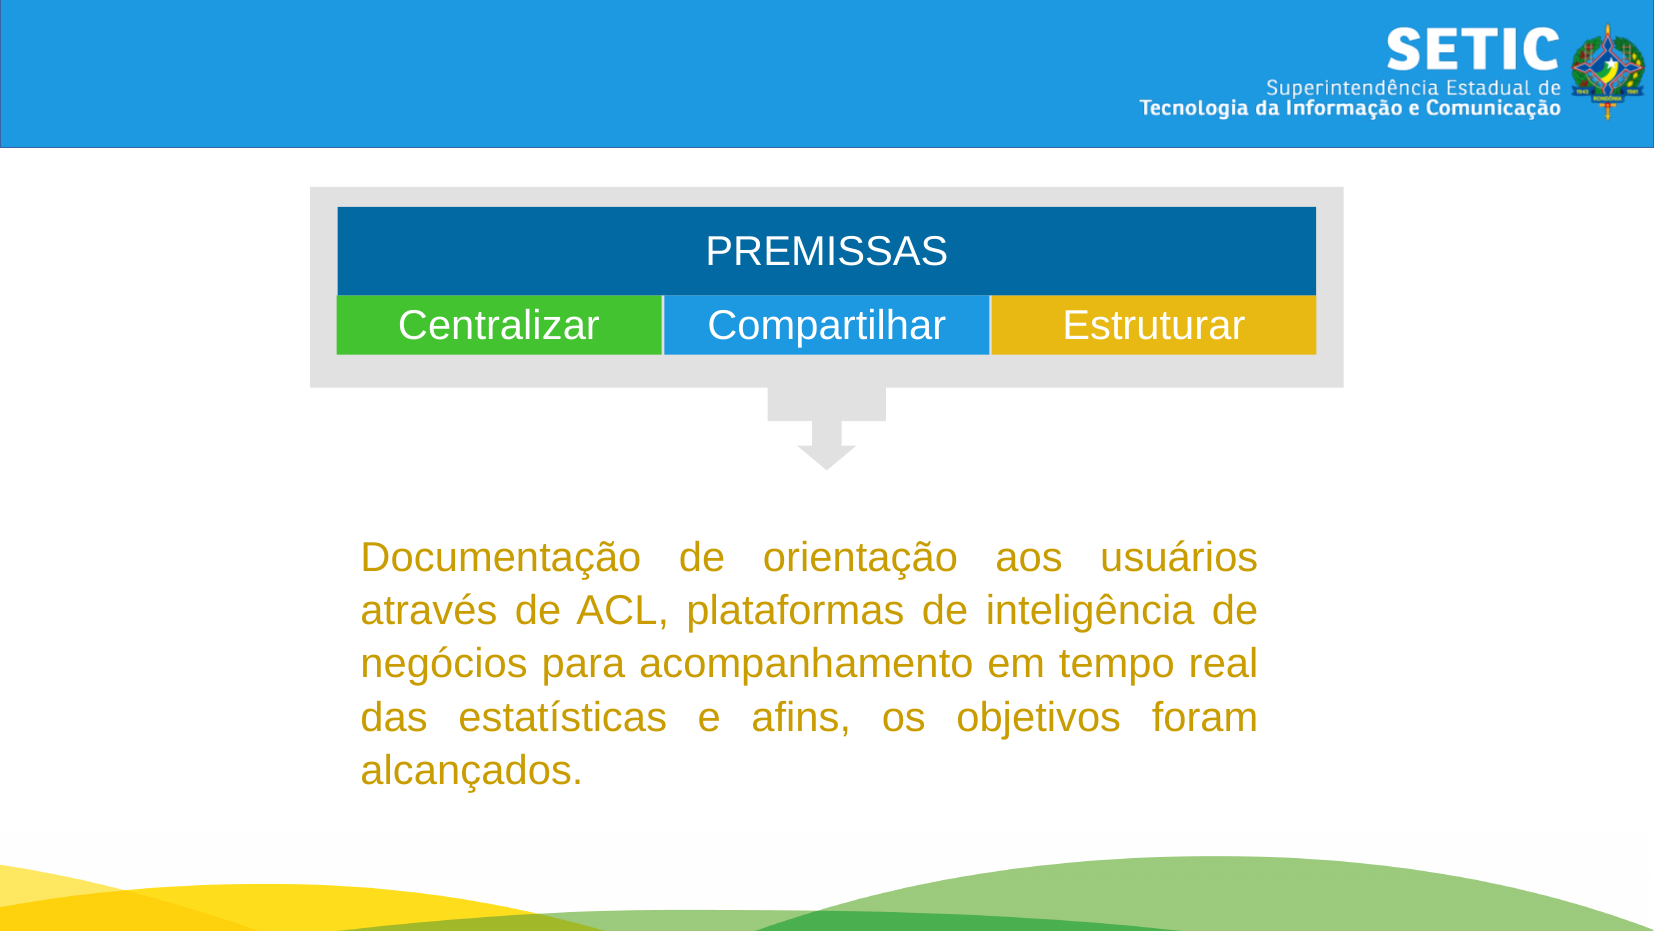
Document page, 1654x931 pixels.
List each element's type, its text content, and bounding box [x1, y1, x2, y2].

text_box Estruturar [991, 296, 1317, 355]
text_box [0, 0, 1654, 148]
text_box Centralizar [336, 295, 662, 355]
text_box Compartilhar [664, 296, 990, 355]
picture [0, 826, 1654, 931]
picture [1135, 23, 1566, 125]
picture [1570, 19, 1646, 125]
text_box [310, 186, 1344, 471]
text_box Documentação de orientação aos usuários através de ACL, plataformas de inteligência de negócios para acompanhamento em tempo real das estatísticas e afins, os objetivos foram alcançados. [345, 518, 1308, 801]
text_box PREMISSAS [337, 206, 1317, 296]
